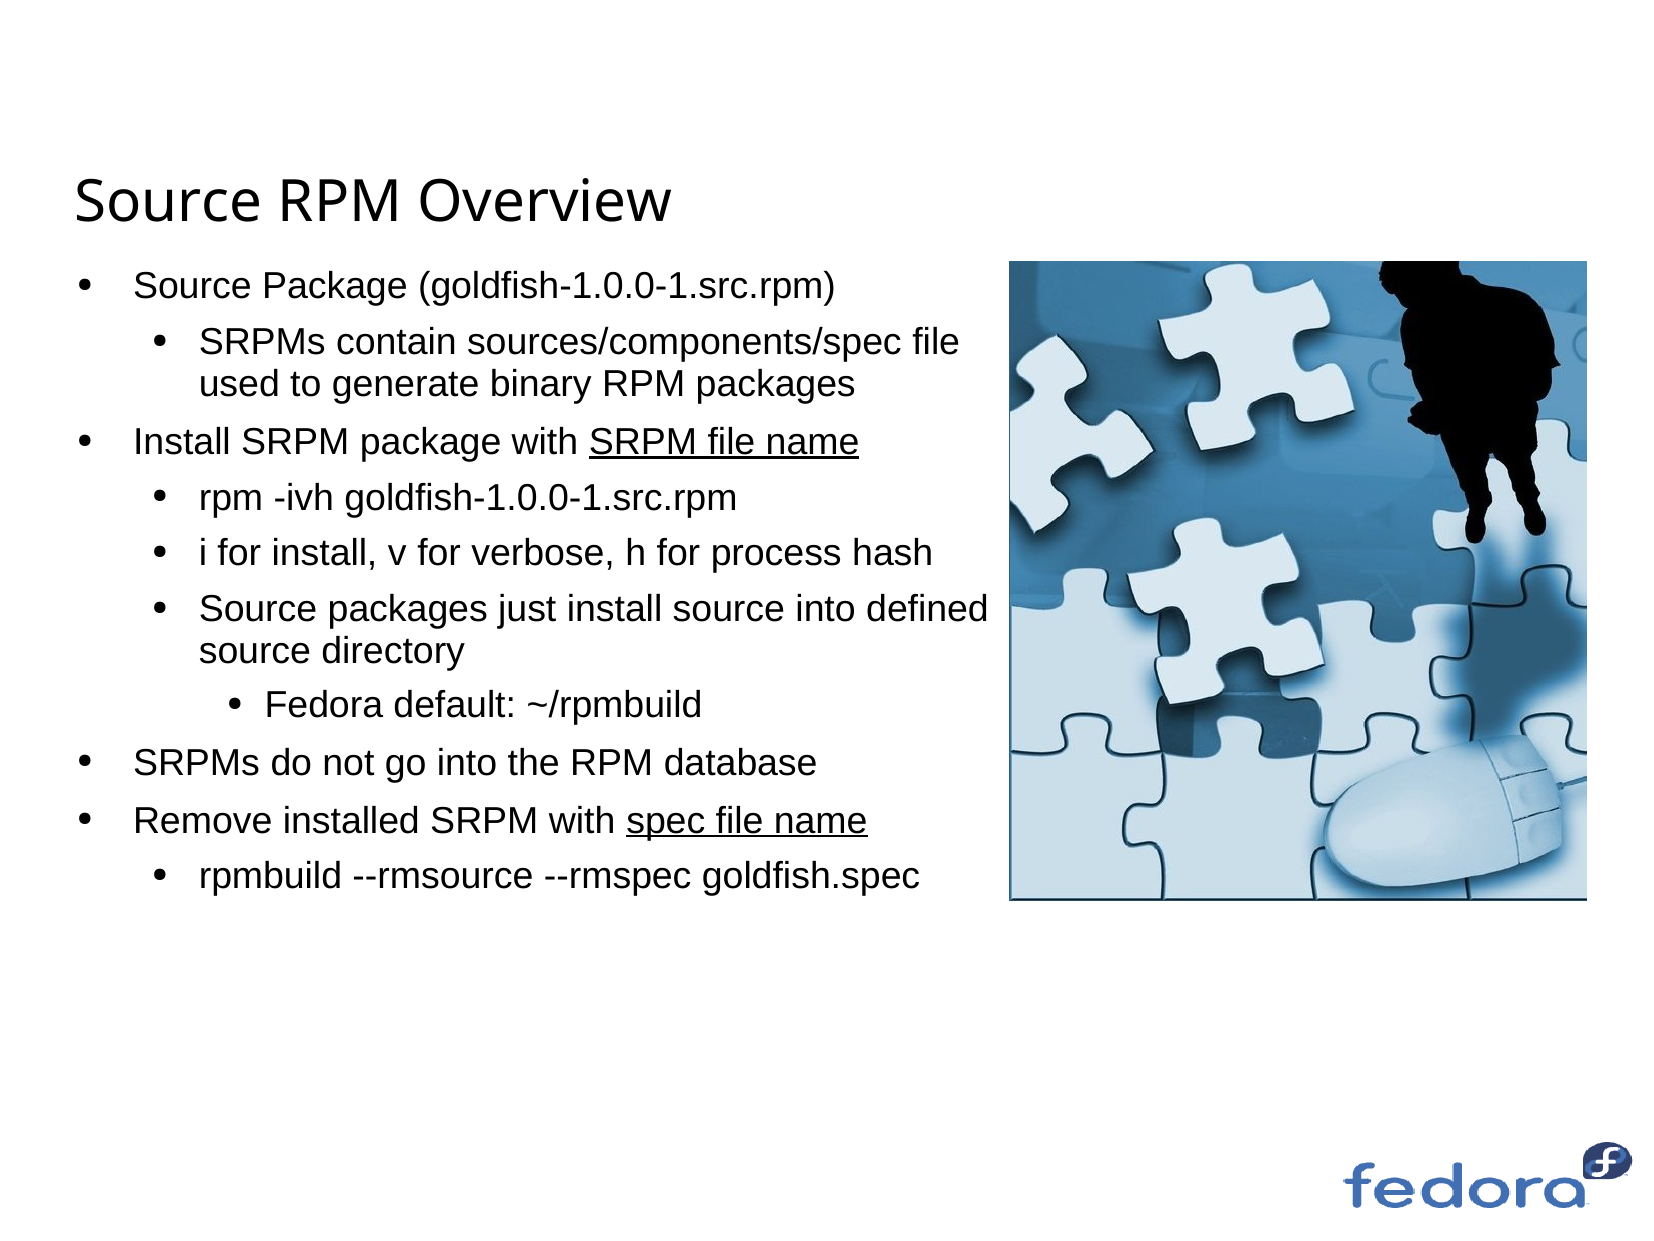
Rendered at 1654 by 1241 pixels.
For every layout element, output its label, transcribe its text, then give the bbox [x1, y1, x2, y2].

picture [1009, 261, 1587, 901]
title Source RPM Overview [74, 140, 1506, 259]
list Source Package (goldfish-1.0.0-1.src.rpm) SRPMs contain sources/components/spec file used to generate binary RPM packages Install SRPM package with SRPM file name rpm -ivh goldfish-1.0.0-1.src.rpm i for install, v for verbose, h for process hash Source packages just install source into defined source directory Fedora default: ~/rpmbuild SRPMs do not go into the RPM database Remove installed SRPM with spec file name rpmbuild --rmsource --rmspec goldfish.spec [77, 264, 991, 1174]
picture [1332, 1124, 1651, 1227]
